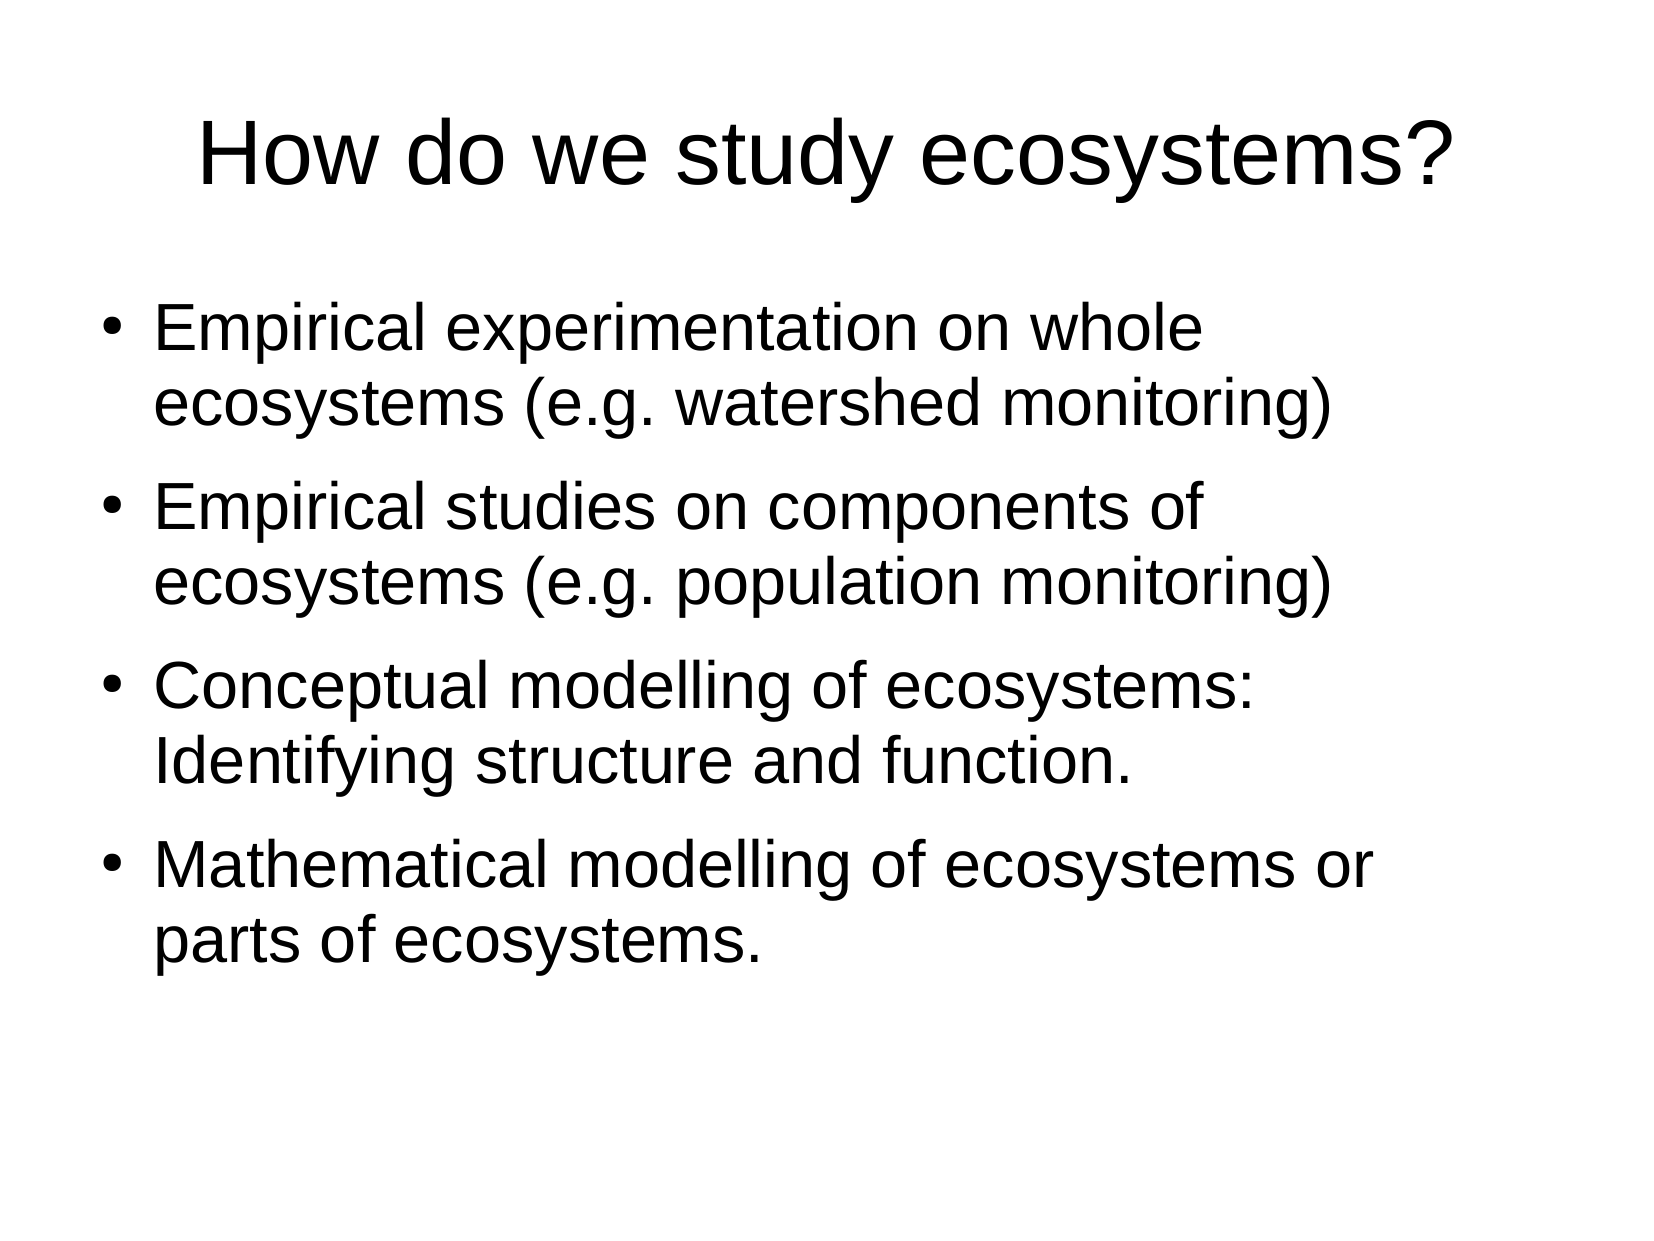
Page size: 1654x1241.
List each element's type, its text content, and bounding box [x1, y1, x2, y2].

list Empirical experimentation on whole ecosystems (e.g. watershed monitoring) Empirical studies on components of ecosystems (e.g. population monitoring) Conceptual modelling of ecosystems: Identifying structure and function. Mathematical modelling of ecosystems or parts of ecosystems. [82, 290, 1538, 1010]
title How do we study ecosystems? [82, 49, 1571, 257]
